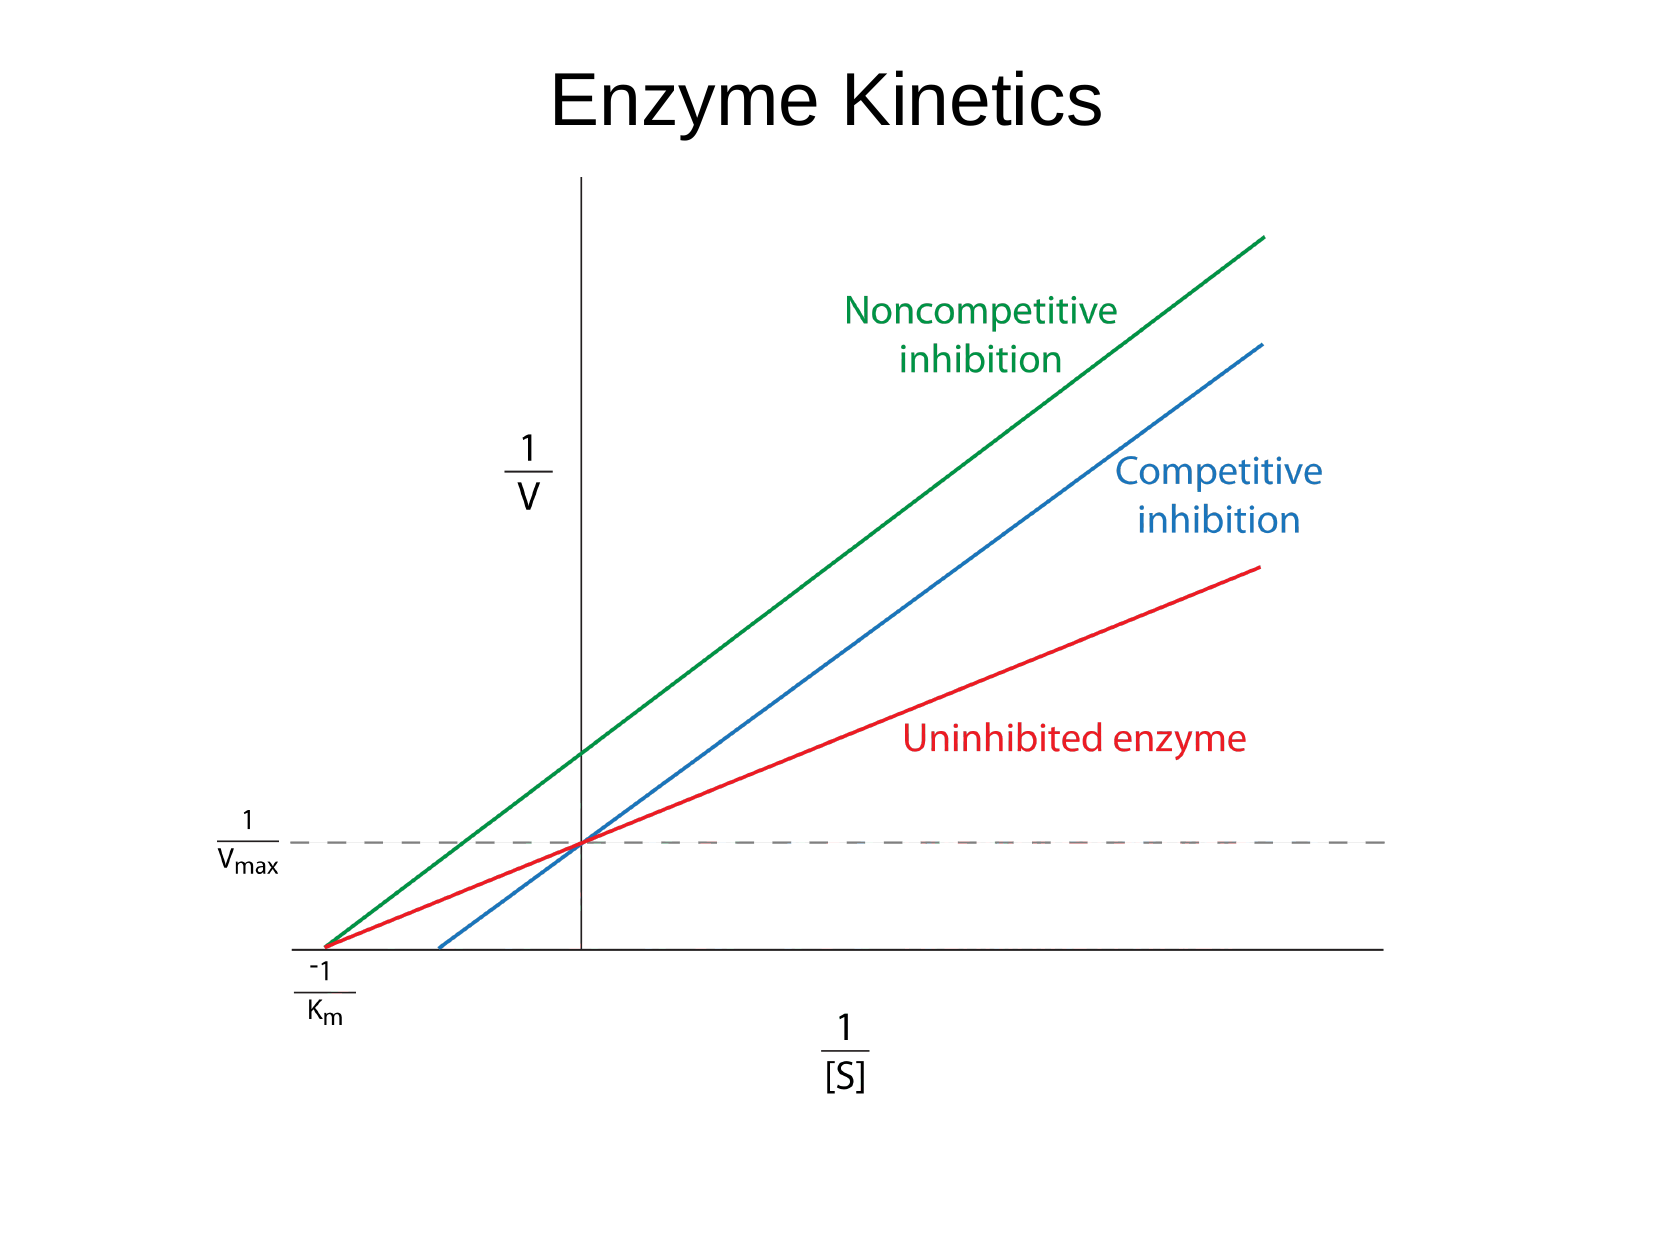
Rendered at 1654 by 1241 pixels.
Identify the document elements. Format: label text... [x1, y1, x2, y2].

title Enzyme Kinetics [82, 56, 1571, 143]
picture [217, 177, 1483, 1099]
